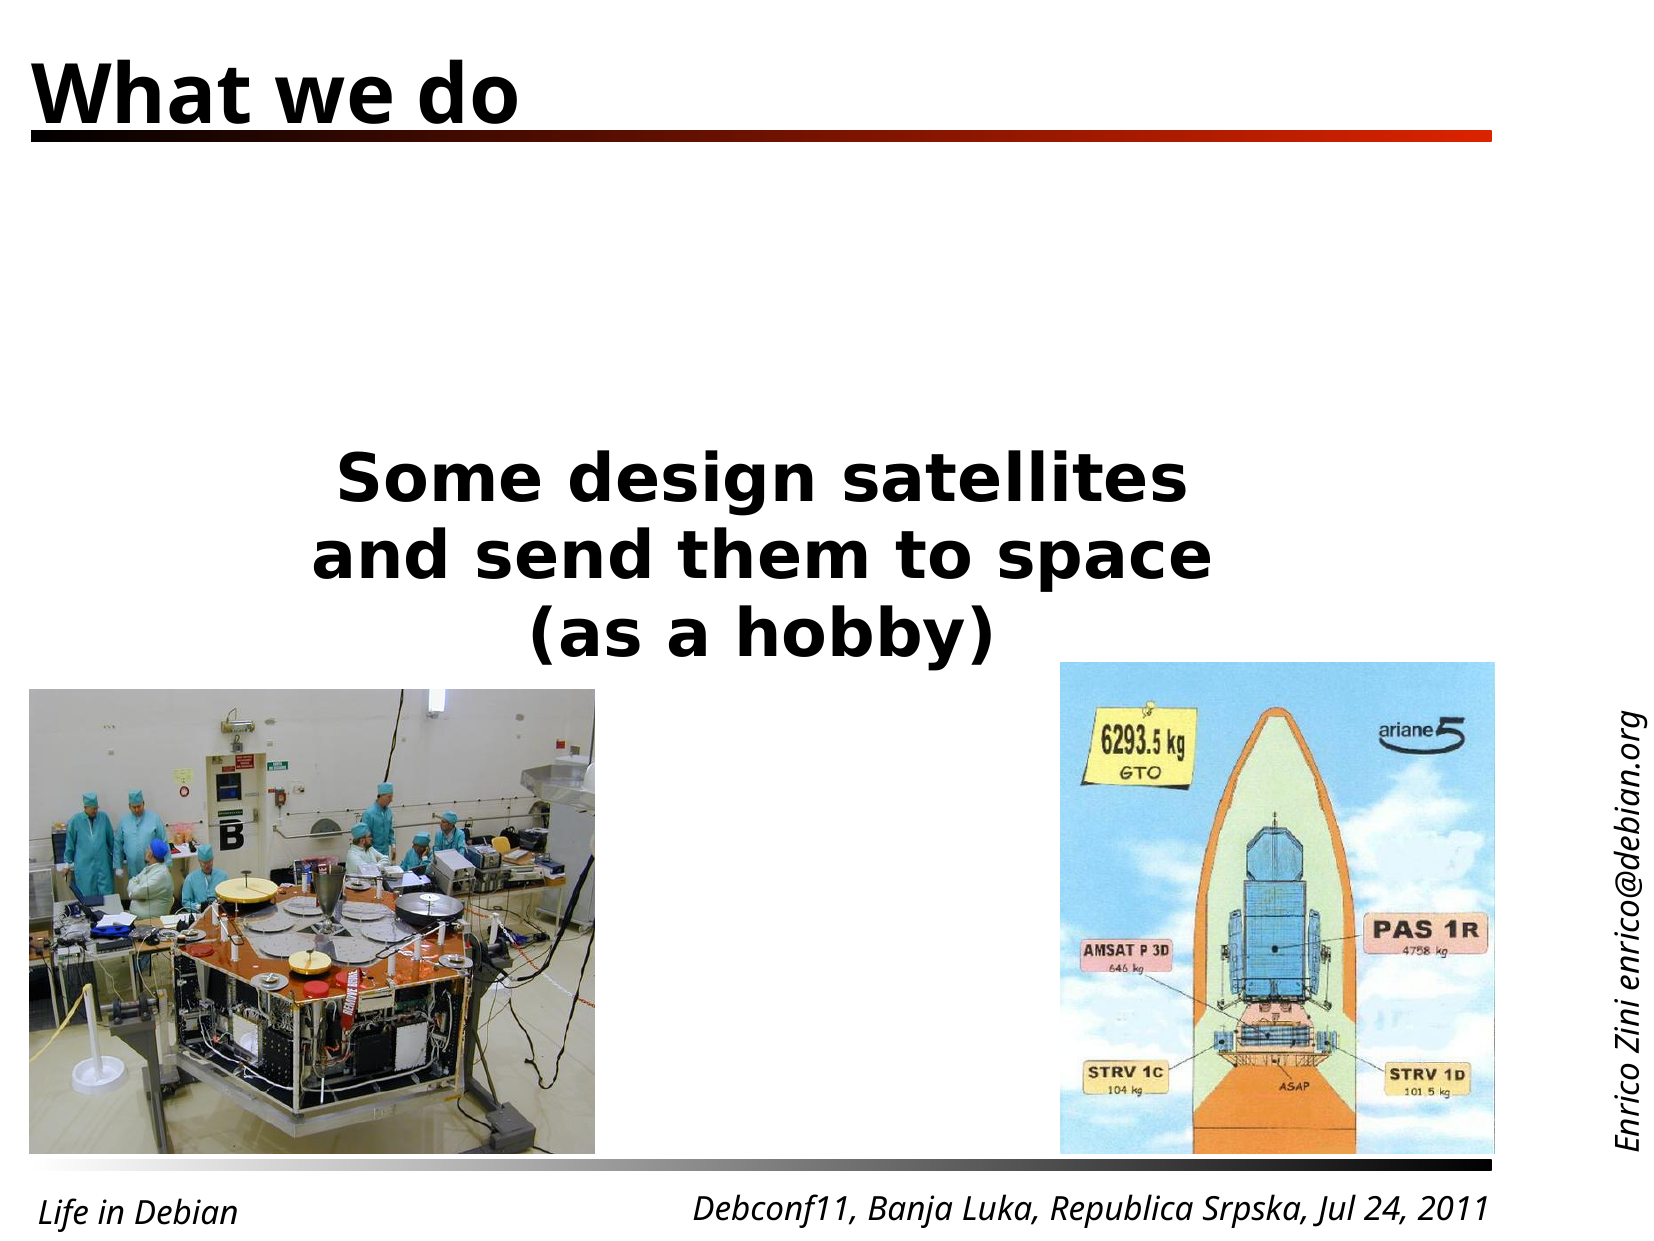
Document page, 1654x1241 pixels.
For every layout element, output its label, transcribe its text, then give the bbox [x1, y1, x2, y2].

picture [1060, 662, 1495, 1154]
text_box Some design satellites and send them to space (as a hobby) [30, 439, 1495, 673]
picture [29, 689, 595, 1154]
text_box What we do [31, 34, 1438, 168]
